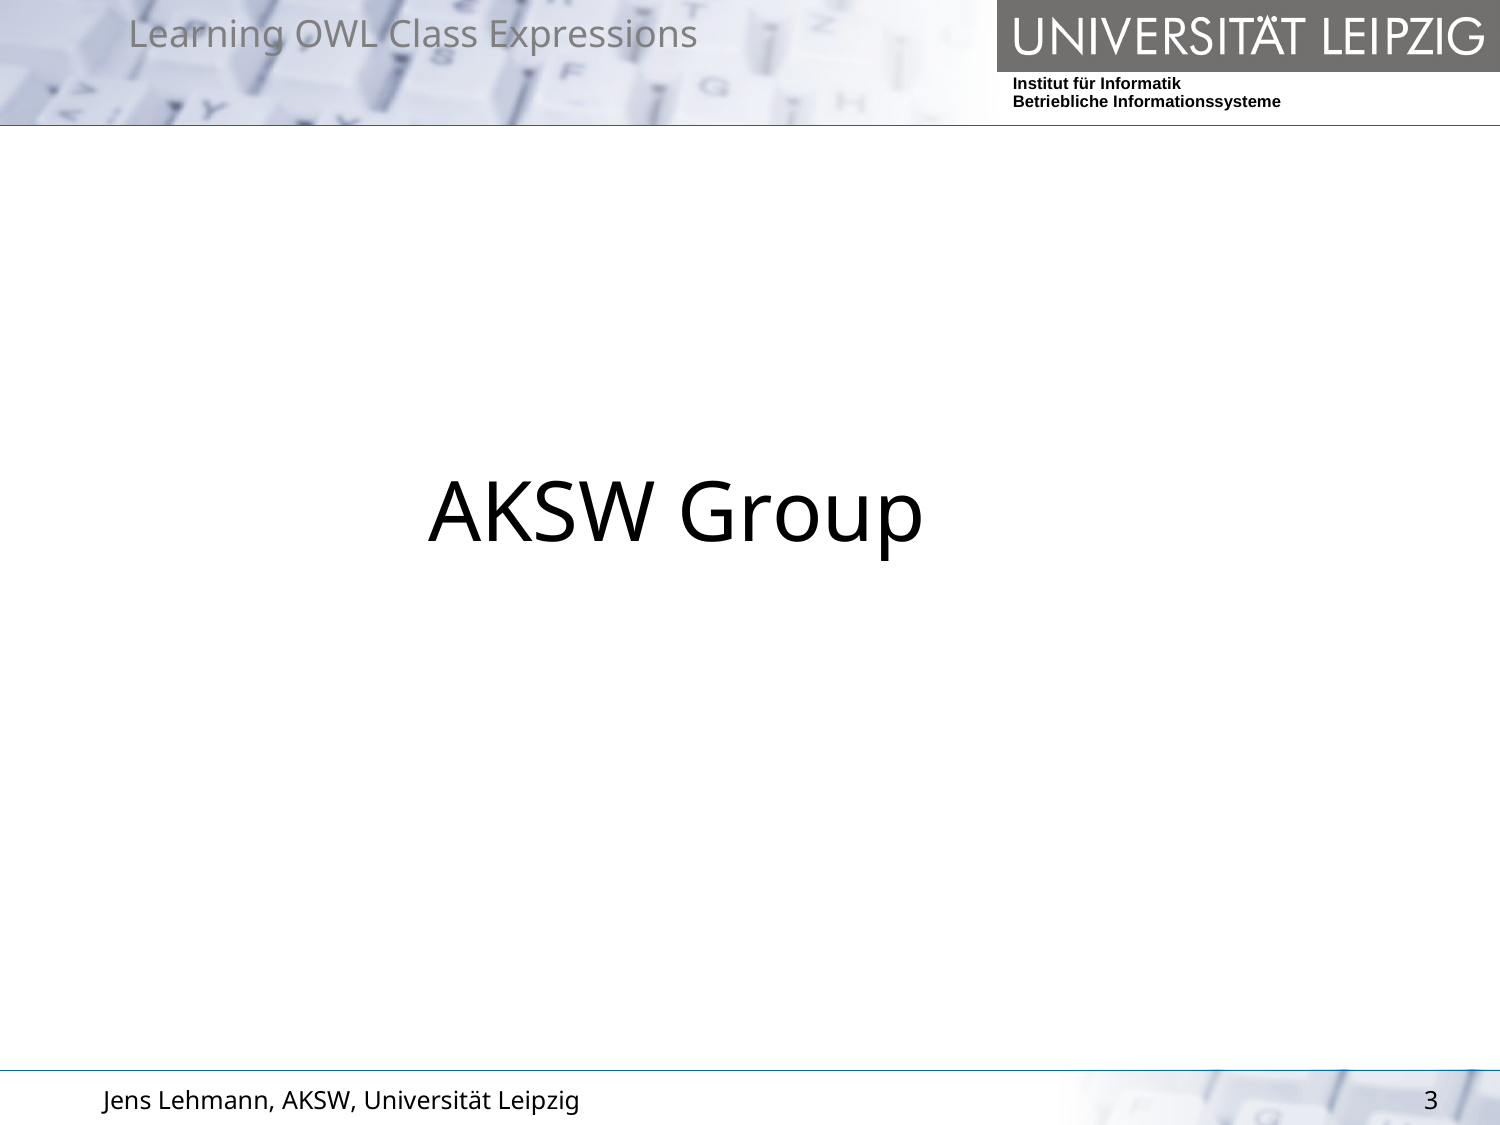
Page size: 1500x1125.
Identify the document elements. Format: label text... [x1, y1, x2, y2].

text_box AKSW Group [413, 444, 982, 562]
picture [0, 0, 1500, 125]
picture [1057, 1071, 1500, 1125]
